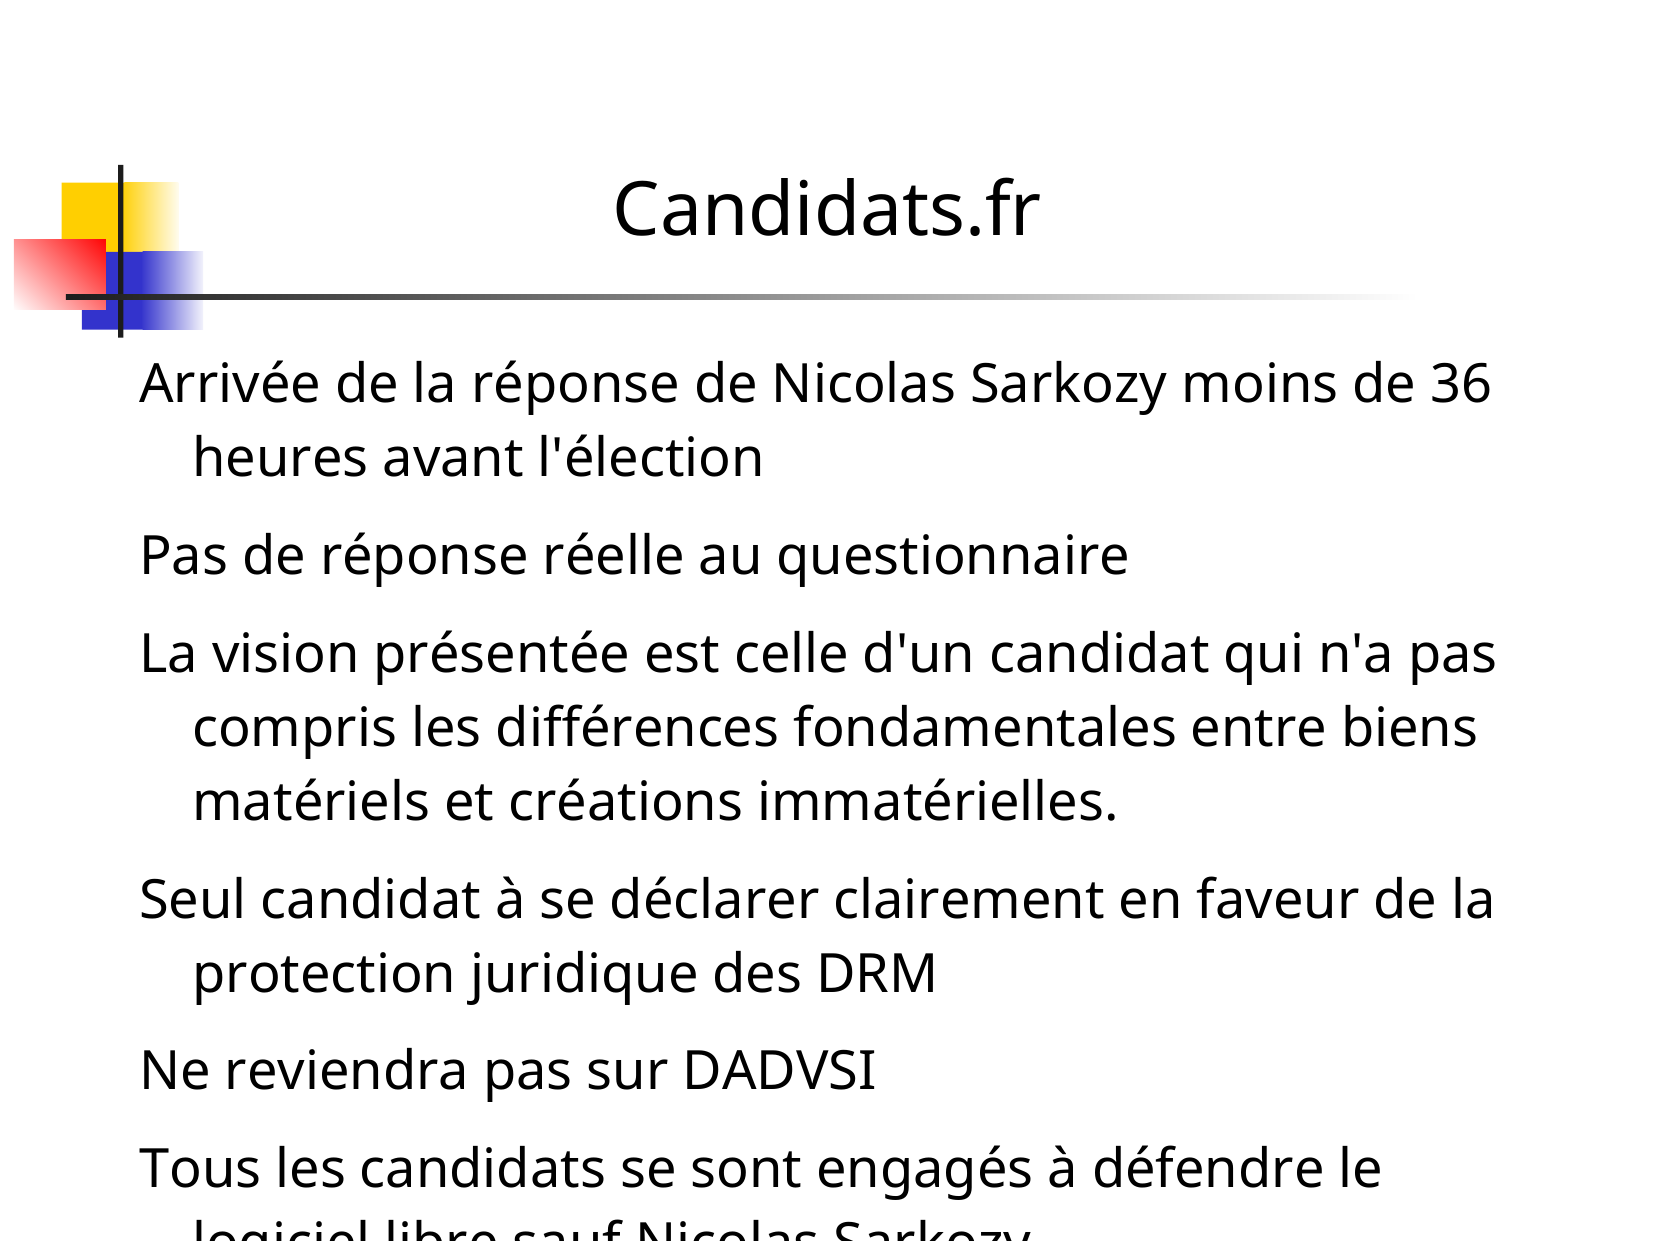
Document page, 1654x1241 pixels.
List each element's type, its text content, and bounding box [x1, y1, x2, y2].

list Arrivée de la réponse de Nicolas Sarkozy moins de 36 heures avant l'élection Pas de réponse réelle au questionnaire La vision présentée est celle d'un candidat qui n'a pas compris les différences fondamentales entre biens matériels et créations immatérielles. Seul candidat à se déclarer clairement en faveur de la protection juridique des DRM Ne reviendra pas sur DADVSI Tous les candidats se sont engagés à défendre le logiciel libre sauf Nicolas Sarkozy [121, 344, 1534, 1191]
title Candidats.fr [121, 110, 1534, 303]
